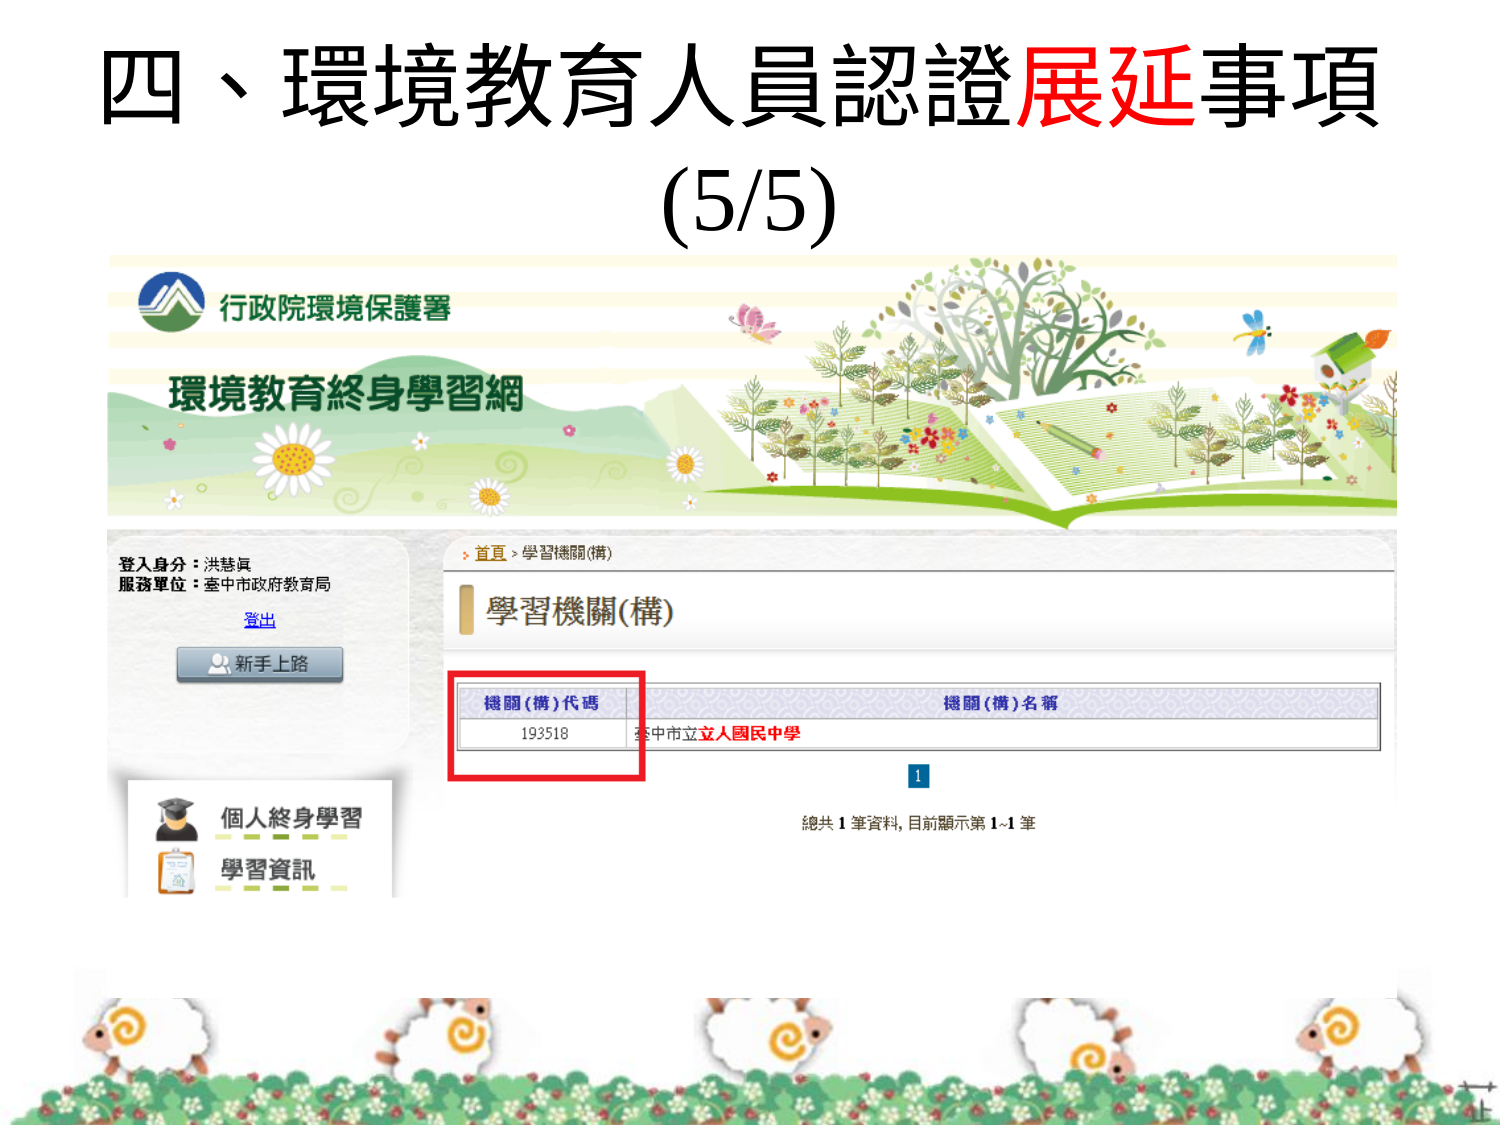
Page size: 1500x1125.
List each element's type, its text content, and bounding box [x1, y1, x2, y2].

picture [0, 255, 1500, 1125]
title 四、環境教育人員認證展延事項(5/5) [75, 45, 1426, 233]
